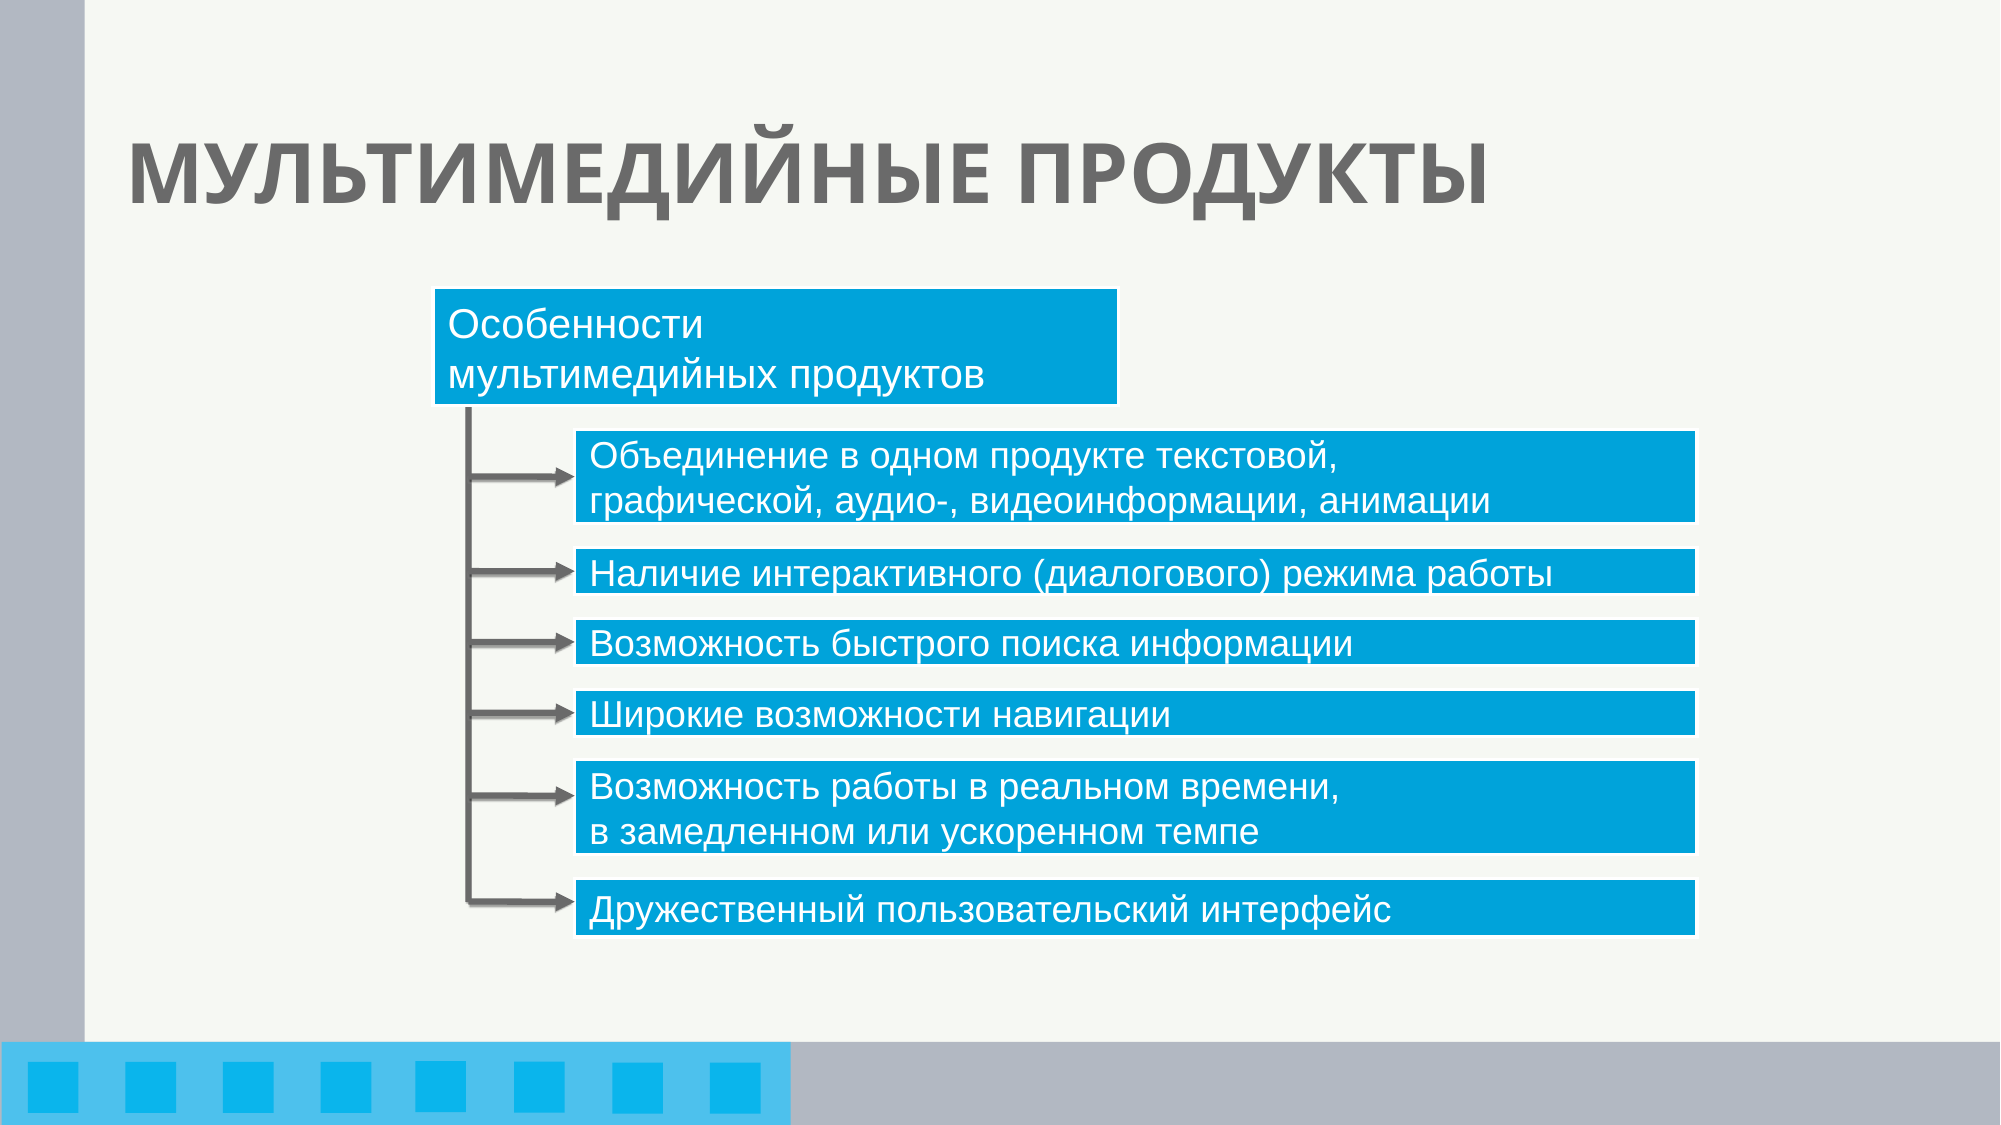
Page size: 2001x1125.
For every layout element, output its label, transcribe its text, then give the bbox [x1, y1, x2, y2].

text_box Особенности мультимедийных продуктов [432, 287, 1119, 406]
text_box Возможность быстрого поиска информации [574, 618, 1698, 666]
text_box Возможность работы в реальном времени, в замедленном или ускоренном темпе [574, 759, 1698, 855]
text_box Объединение в одном продукте текстовой, графической, аудио-, видеоинформации, анимации [574, 429, 1698, 524]
text_box Дружественный пользовательский интерфейс [574, 878, 1698, 937]
text_box Широкие возможности навигации [574, 689, 1698, 737]
text_box Наличие интерактивного (диалогового) режима работы [574, 547, 1698, 595]
title МУЛЬТИМЕДИЙНЫЕ ПРОДУКТЫ [110, 67, 1892, 286]
